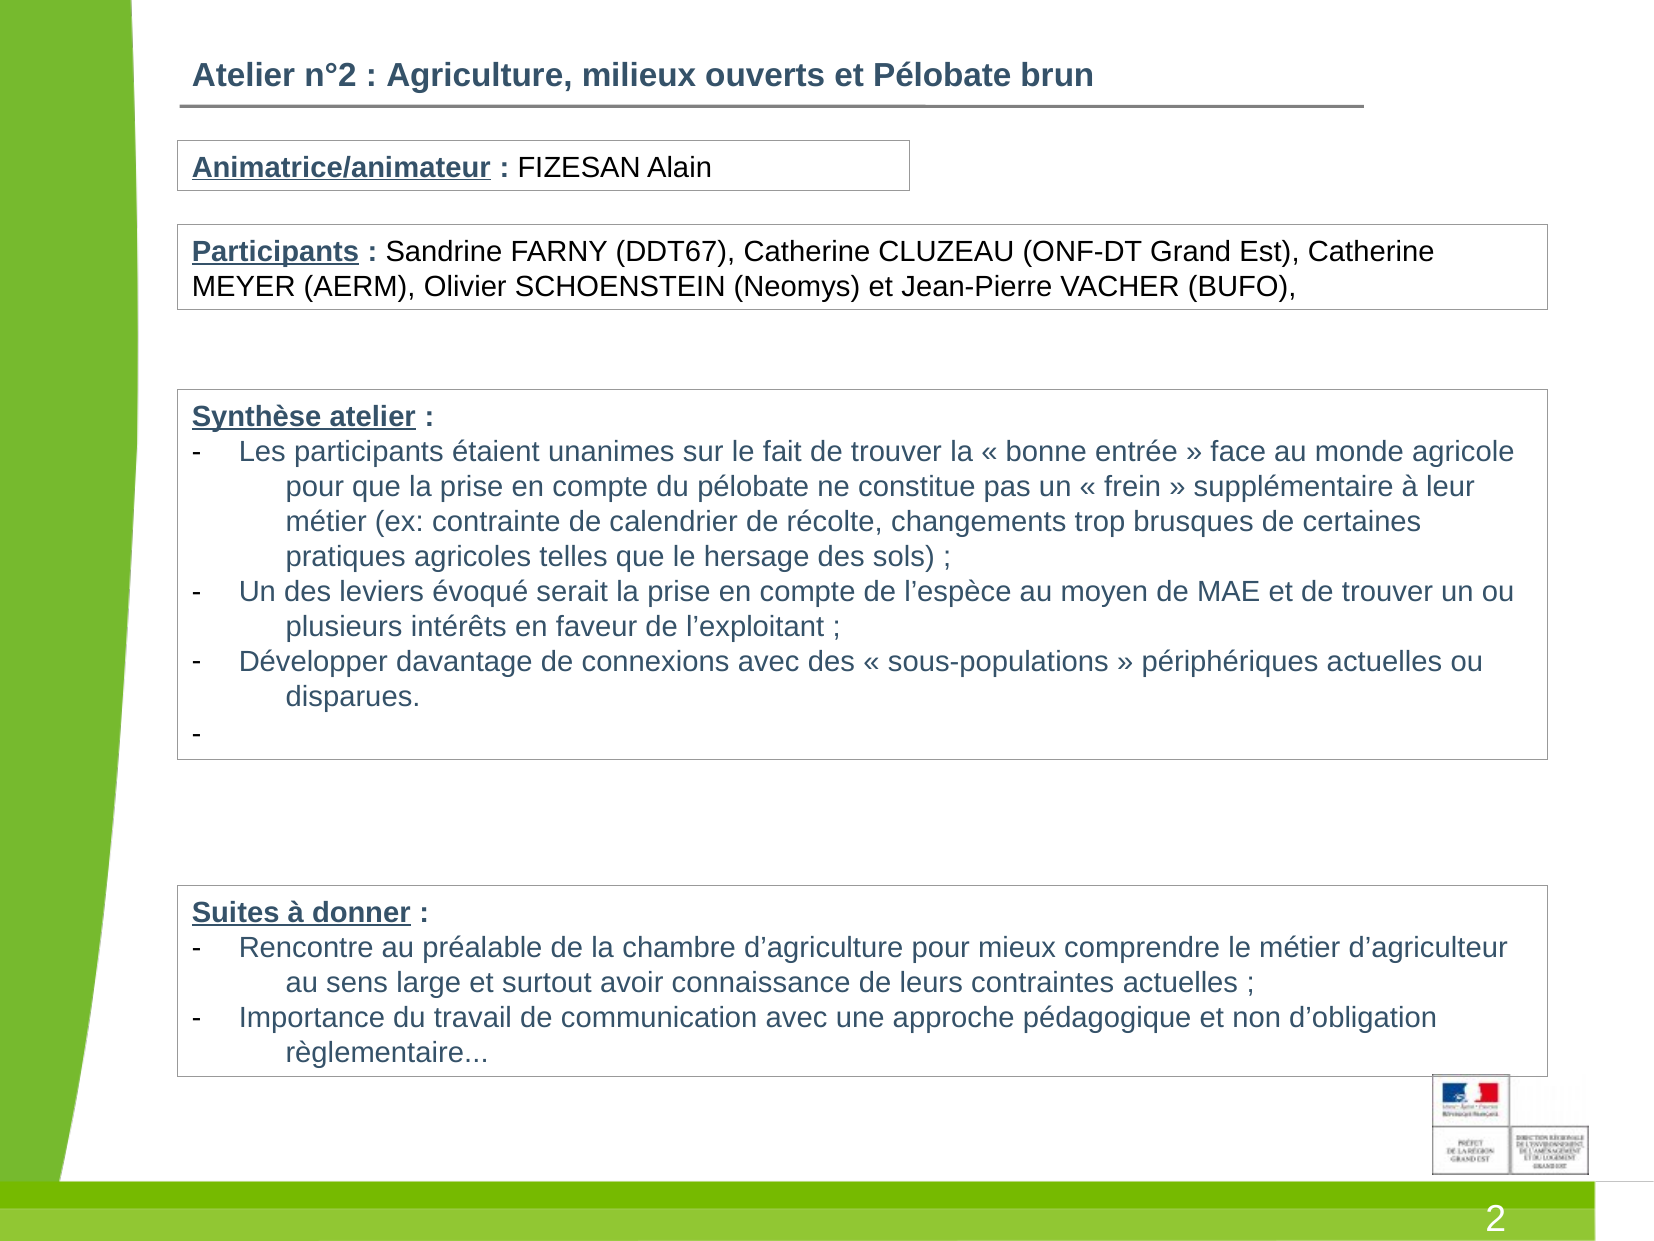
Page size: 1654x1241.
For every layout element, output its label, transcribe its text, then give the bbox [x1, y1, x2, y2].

text_box Suites à donner : Rencontre au préalable de la chambre d’agriculture pour mieux comprendre le métier d’agriculteur au sens large et surtout avoir connaissance de leurs contraintes actuelles ; Importance du travail de communication avec une approche pédagogique et non d’obligation règlementaire... [177, 885, 1548, 1077]
text_box Synthèse atelier : Les participants étaient unanimes sur le fait de trouver la « bonne entrée » face au monde agricole pour que la prise en compte du pélobate ne constitue pas un « frein » supplémentaire à leur métier (ex: contrainte de calendrier de récolte, changements trop brusques de certaines pratiques agricoles telles que le hersage des sols) ; Un des leviers évoqué serait la prise en compte de l’espèce au moyen de MAE et de trouver un ou plusieurs intérêts en faveur de l’exploitant ; Développer davantage de connexions avec des « sous-populations » périphériques actuelles ou disparues. [177, 389, 1548, 760]
text_box Atelier n°2 : Agriculture, milieux ouverts et Pélobate brun [177, 45, 1402, 101]
text_box Participants : Sandrine FARNY (DDT67), Catherine CLUZEAU (ONF-DT Grand Est), Catherine MEYER (AERM), Olivier SCHOENSTEIN (Neomys) et Jean-Pierre VACHER (BUFO), [177, 224, 1548, 310]
text_box Animatrice/animateur : FIZESAN Alain [177, 140, 910, 191]
picture [0, 0, 1654, 1241]
